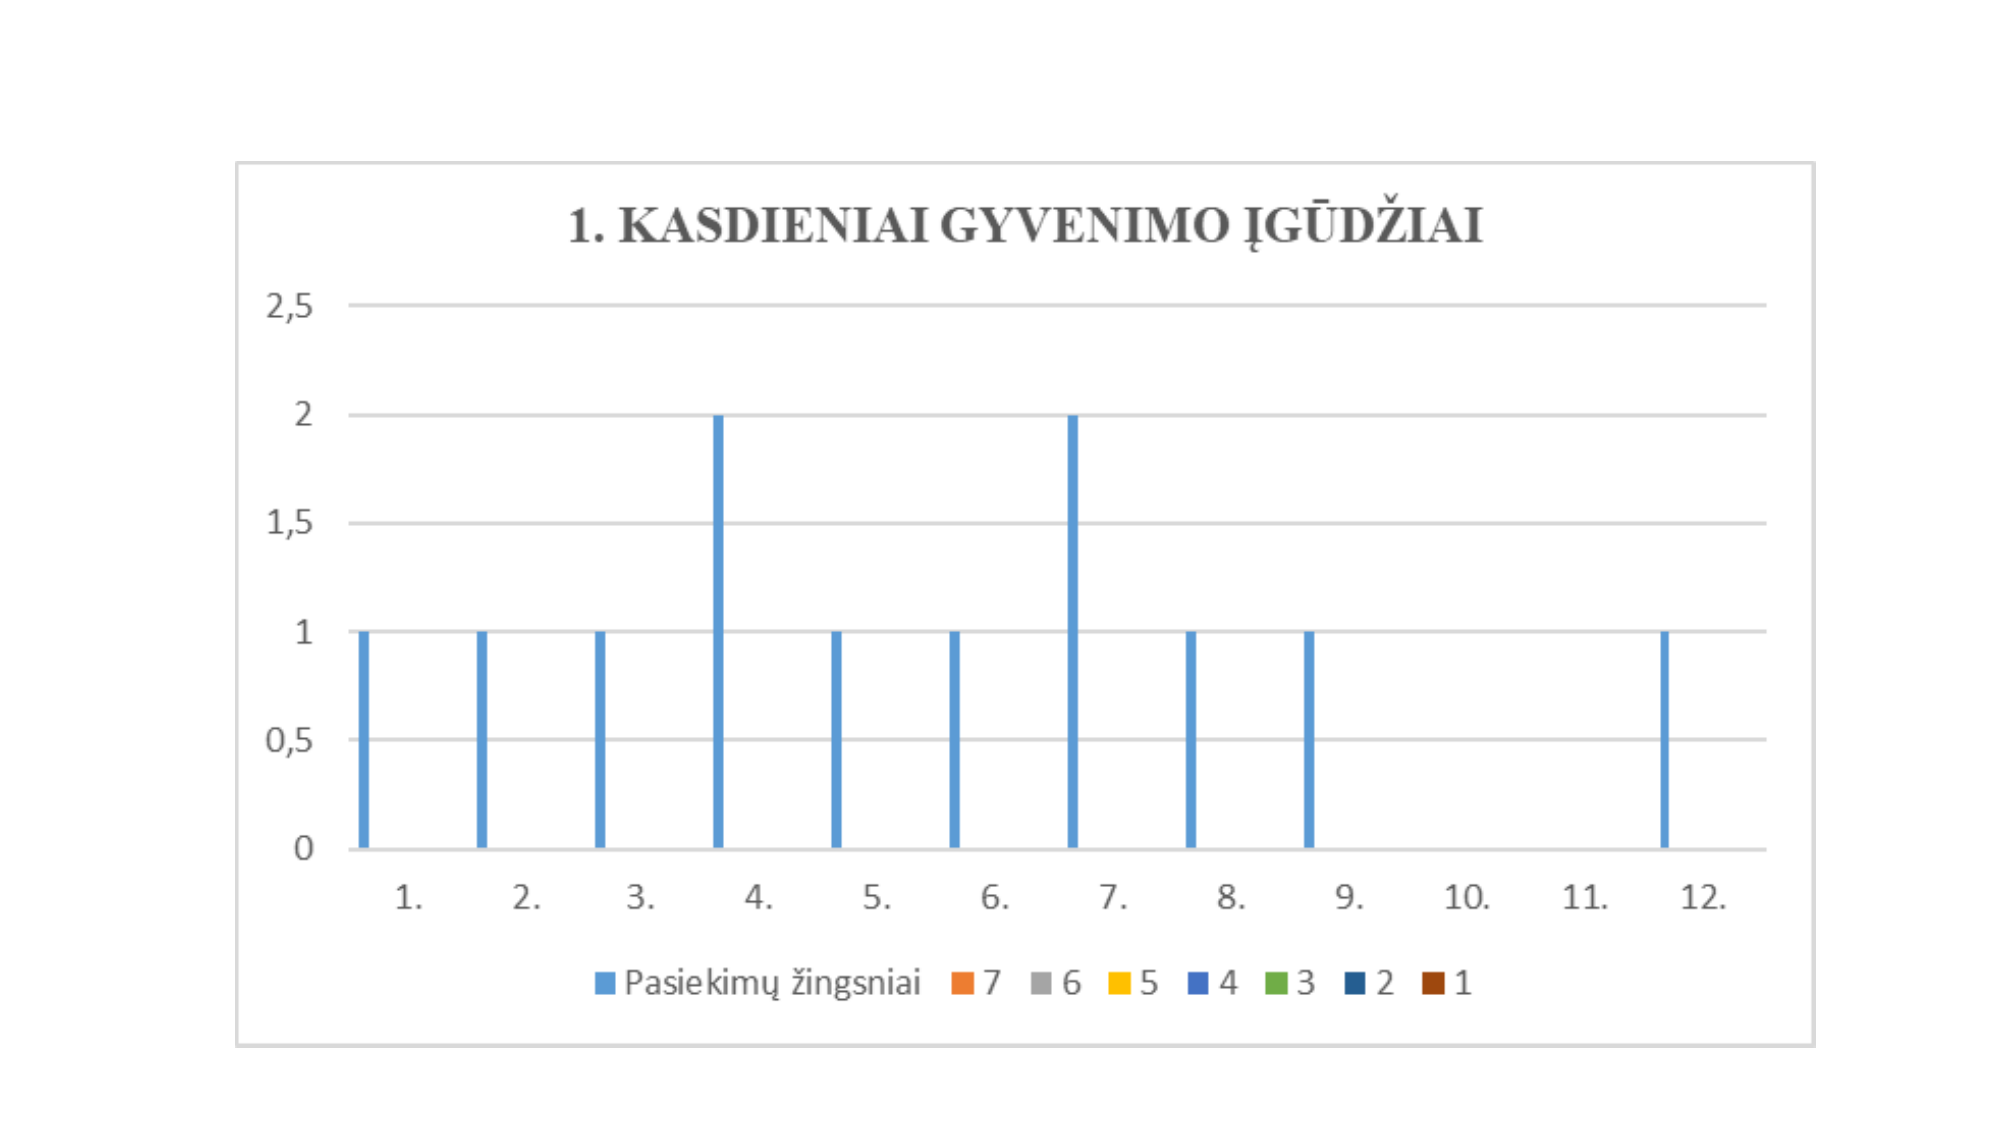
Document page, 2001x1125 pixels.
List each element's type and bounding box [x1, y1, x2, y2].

picture [235, 161, 1816, 1048]
